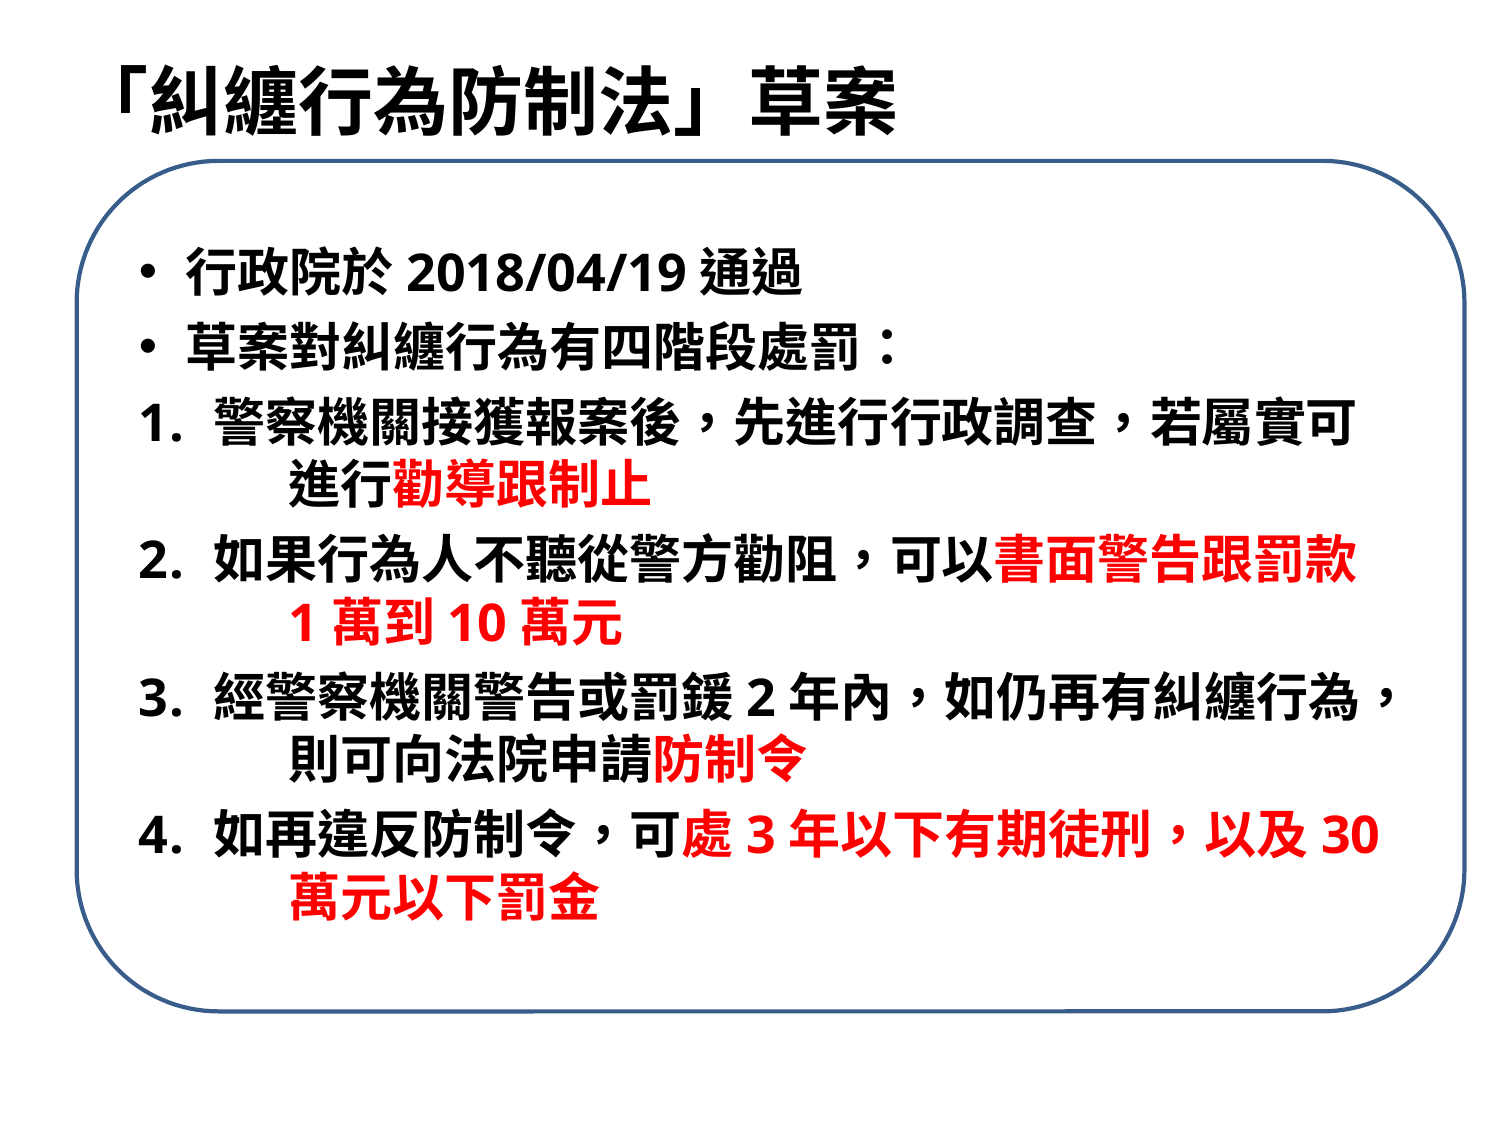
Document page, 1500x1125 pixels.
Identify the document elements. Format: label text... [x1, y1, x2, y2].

text_box 「糾纏行為防制法」草案 [59, 47, 914, 152]
text_box 行政院於2018/04/19通過 草案對糾纏行為有四階段處罰： 警察機關接獲報案後，先進行行政調查，若屬實可進行勸導跟制止 如果行為人不聽從警方勸阻，可以書面警告跟罰款1萬到10萬元 經警察機關警告或罰鍰2年內，如仍再有糾纏行為，則可向法院申請防制令 如再違反防制令，可處3年以下有期徒刑，以及30萬元以下罰金 [123, 231, 1400, 942]
